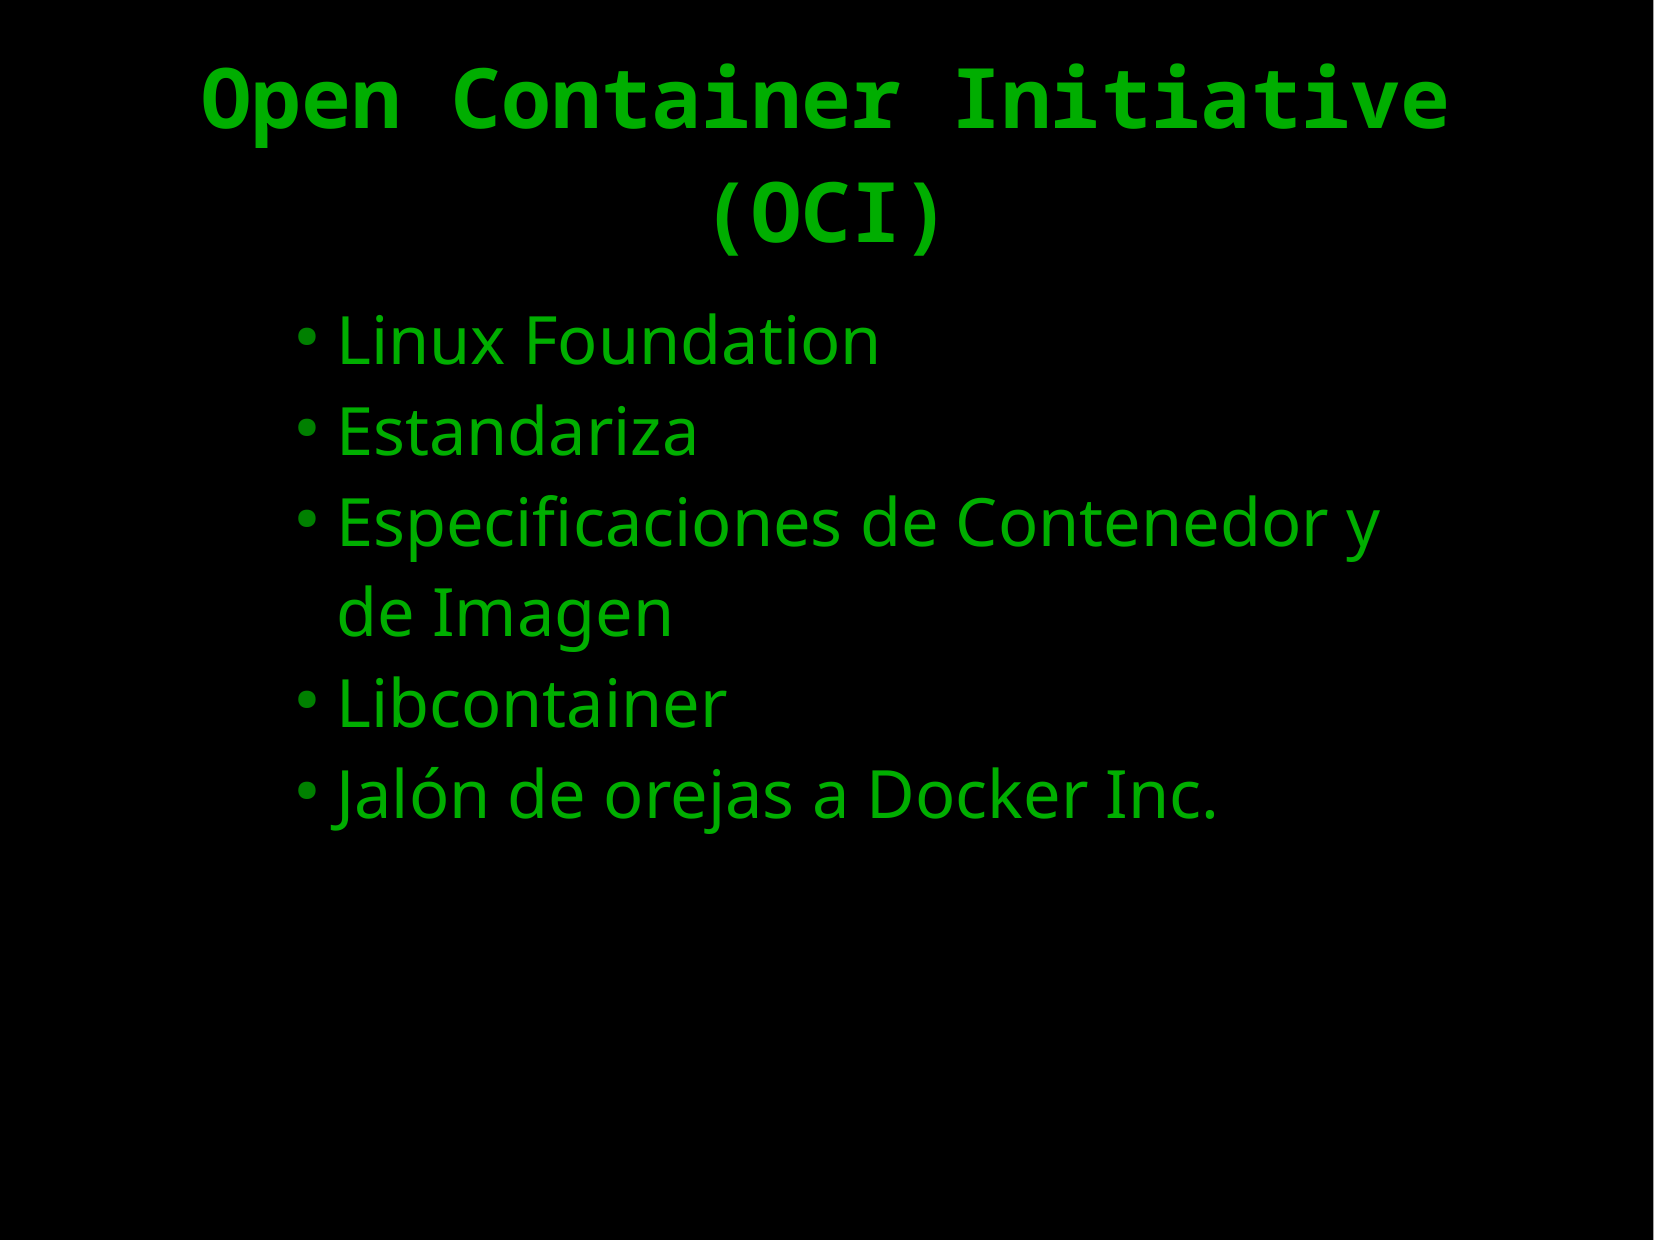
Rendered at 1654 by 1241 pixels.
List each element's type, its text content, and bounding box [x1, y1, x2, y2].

title Open Container Initiative (OCI) [82, 49, 1571, 257]
text_box Linux Foundation Estandariza Especificaciones de Contenedor y de Imagen Libcontainer Jalón de orejas a Docker Inc. [295, 295, 1489, 927]
